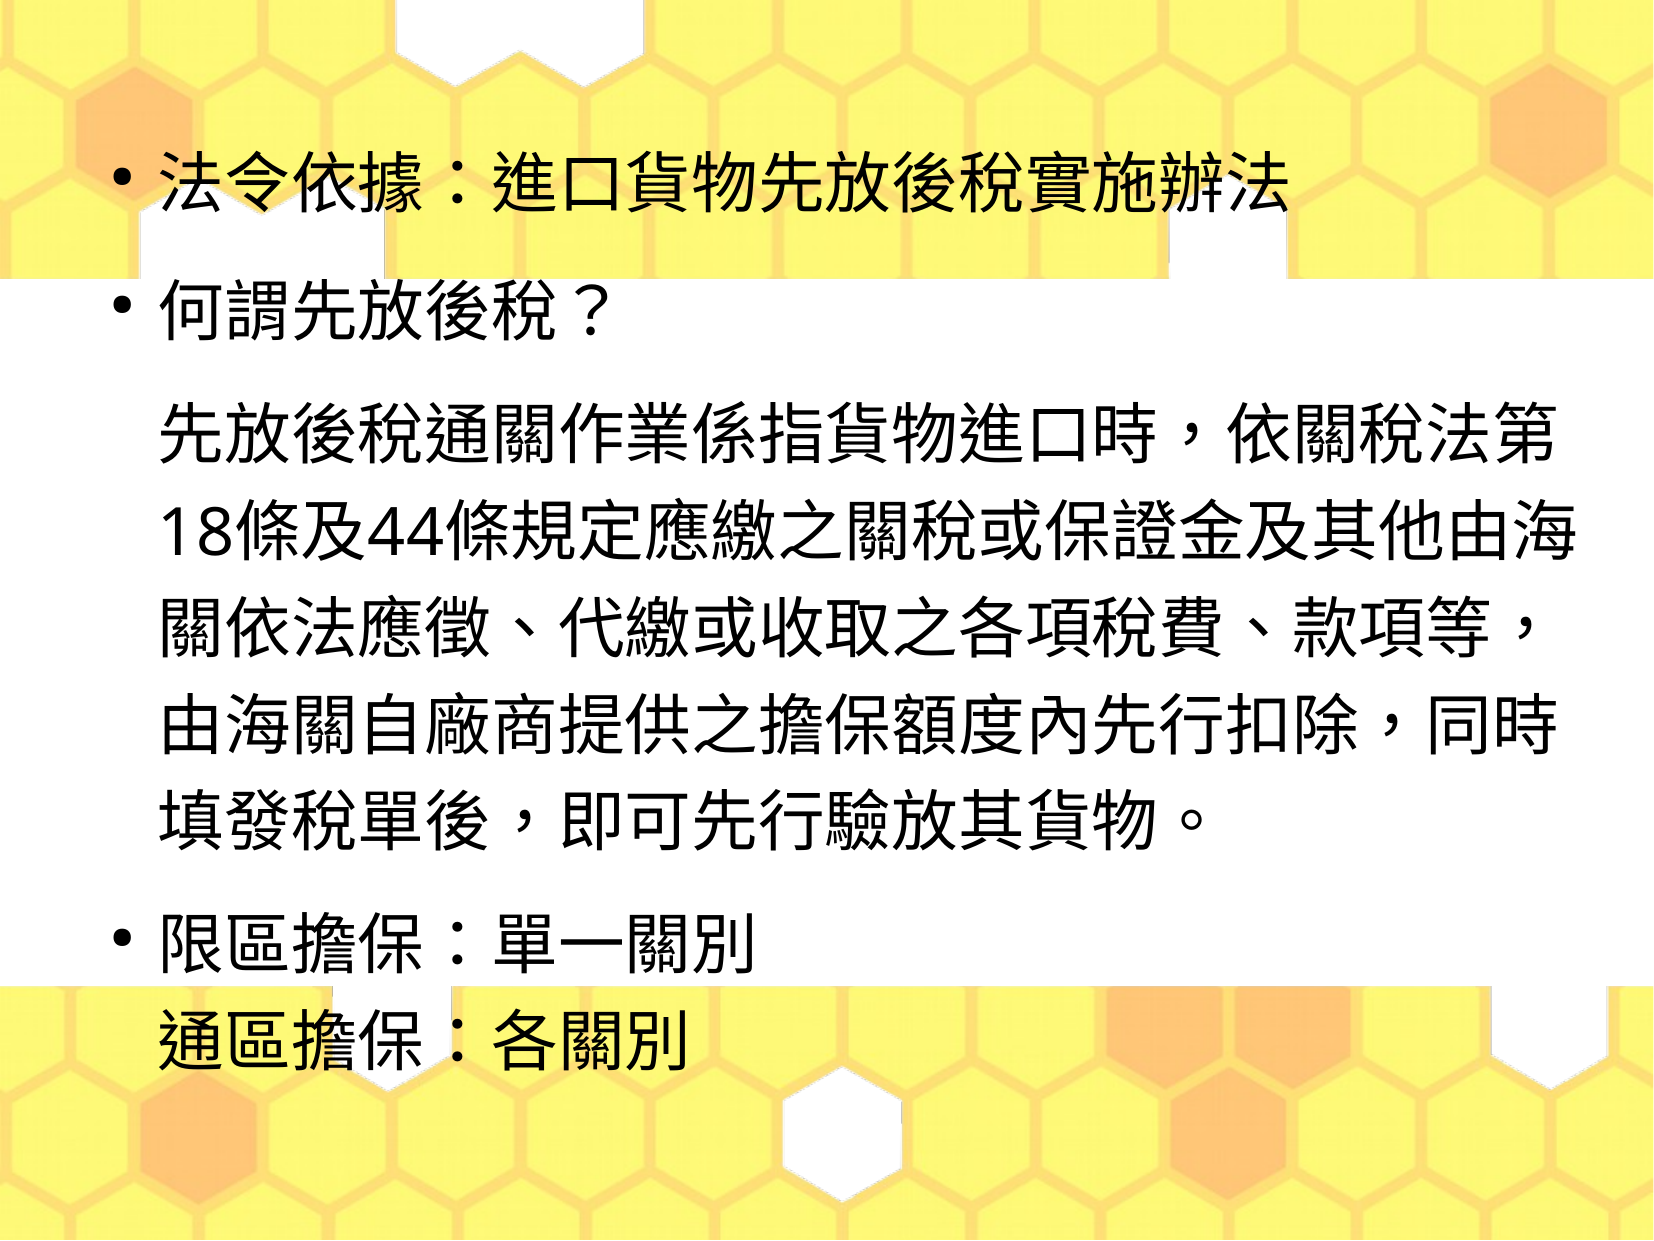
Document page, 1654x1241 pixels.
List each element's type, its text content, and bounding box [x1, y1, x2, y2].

list 法令依據：進口貨物先放後稅實施辦法 何謂先放後稅？ 先放後稅通關作業係指貨物進口時，依關稅法第18條及44條規定應繳之關稅或保證金及其他由海關依法應徵、代繳或收取之各項稅費、款項等，由海關自廠商提供之擔保額度內先行扣除，同時填發稅單後，即可先行驗放其貨物。 限區擔保：單一關別 通區擔保：各關別 [94, 129, 1583, 1087]
picture [0, 0, 1654, 279]
picture [0, 986, 1654, 1240]
